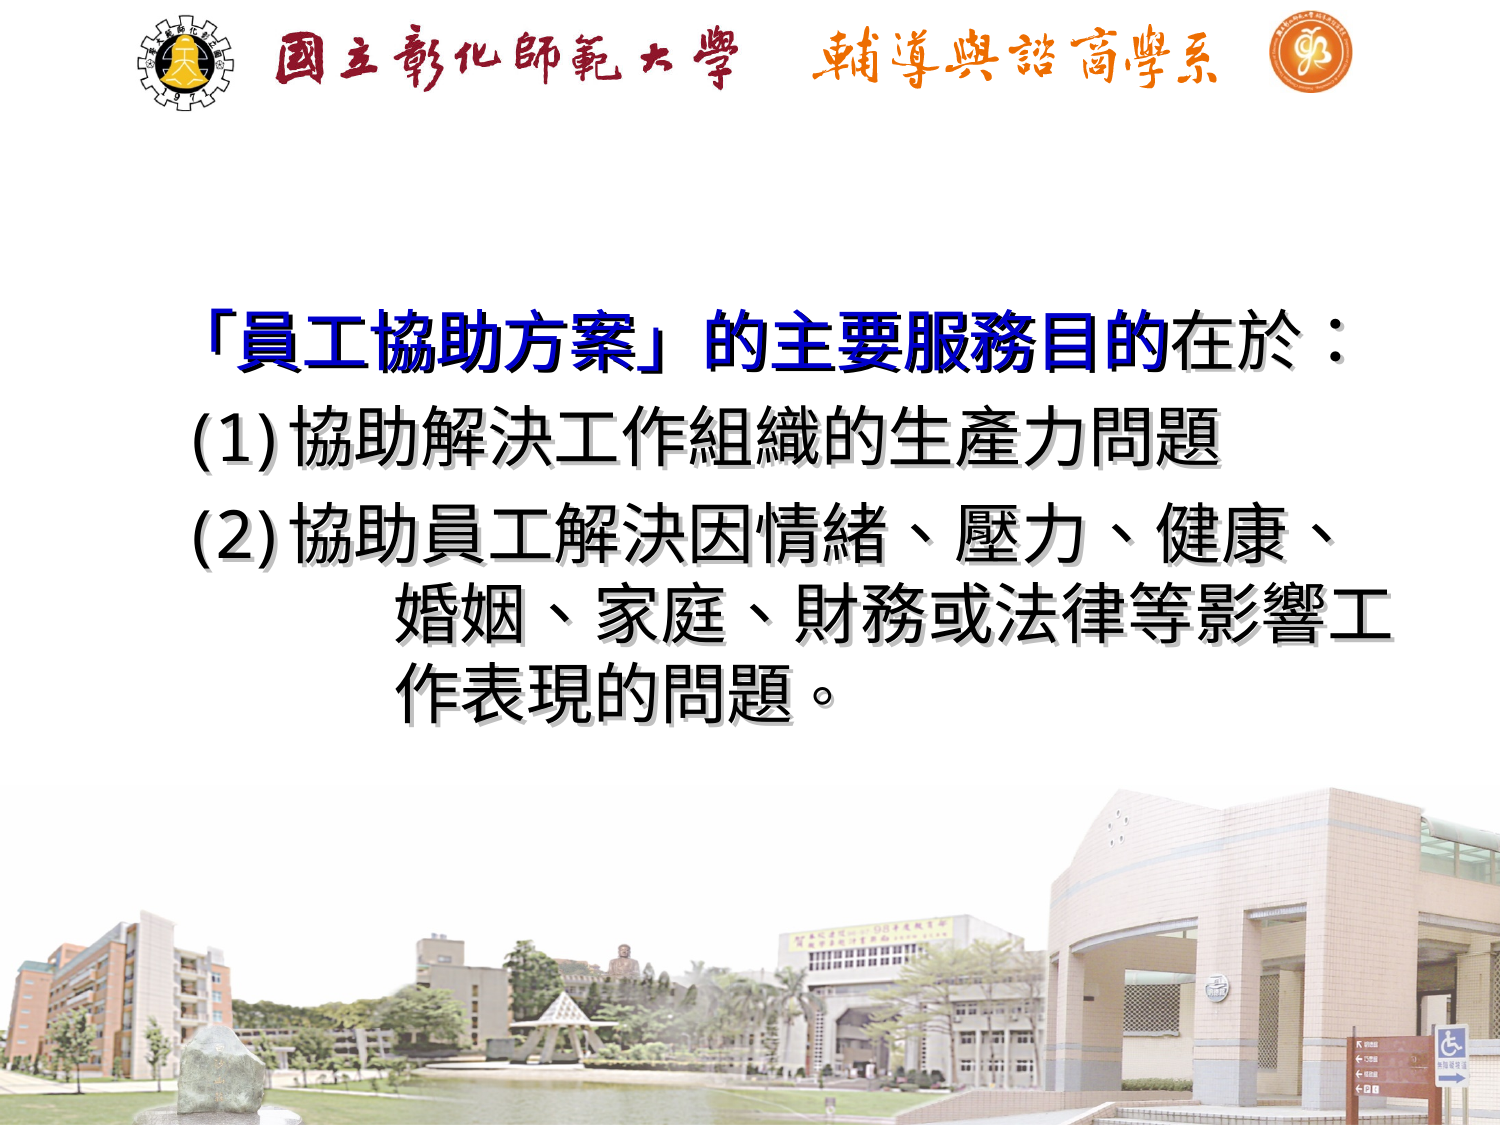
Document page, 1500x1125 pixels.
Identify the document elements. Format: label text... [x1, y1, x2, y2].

list 「員工協助方案」的主要服務目的在於： 協助解決工作組織的生產力問題 協助員工解決因情緒、壓力、健康、婚姻、家庭、財務或法律等影響工作表現的問題。 [53, 290, 1436, 752]
